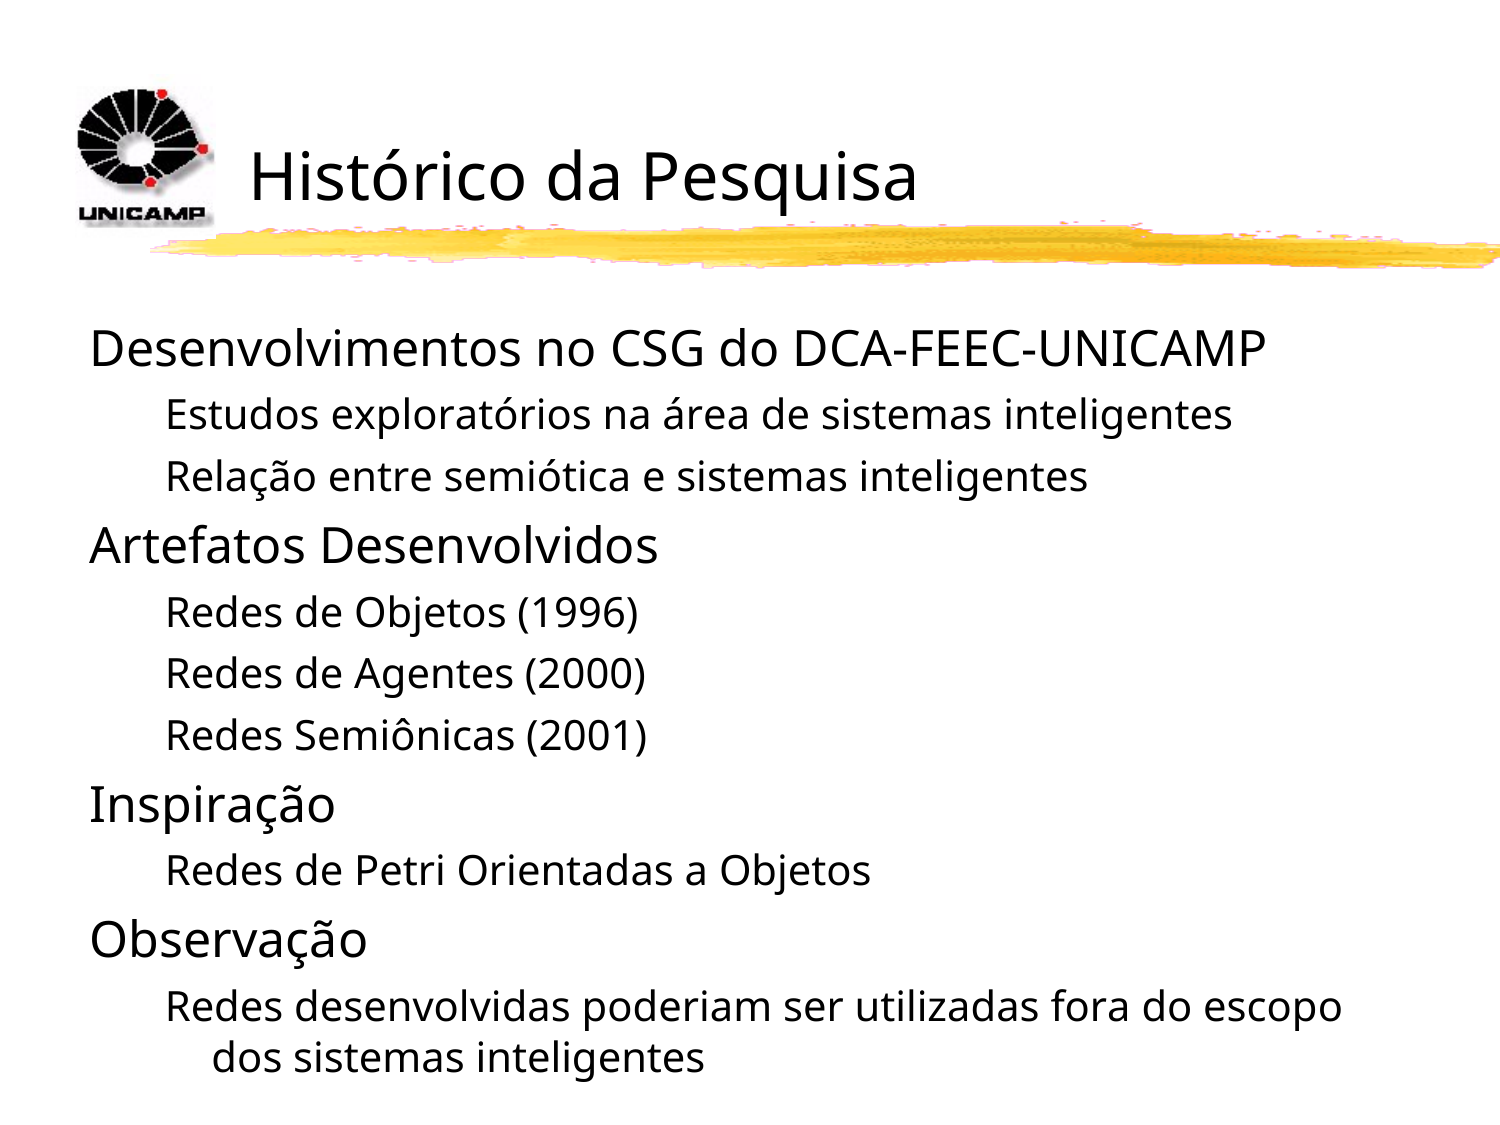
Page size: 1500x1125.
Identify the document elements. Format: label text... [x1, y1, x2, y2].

list Desenvolvimentos no CSG do DCA-FEEC-UNICAMP Estudos exploratórios na área de sistemas inteligentes Relação entre semiótica e sistemas inteligentes Artefatos Desenvolvidos Redes de Objetos (1996) Redes de Agentes (2000) Redes Semiônicas (2001) Inspiração Redes de Petri Orientadas a Objetos Observação Redes desenvolvidas poderiam ser utilizadas fora do escopo dos sistemas inteligentes [74, 309, 1417, 1065]
picture [75, 74, 1500, 279]
title Histórico da Pesquisa [233, 37, 1434, 225]
